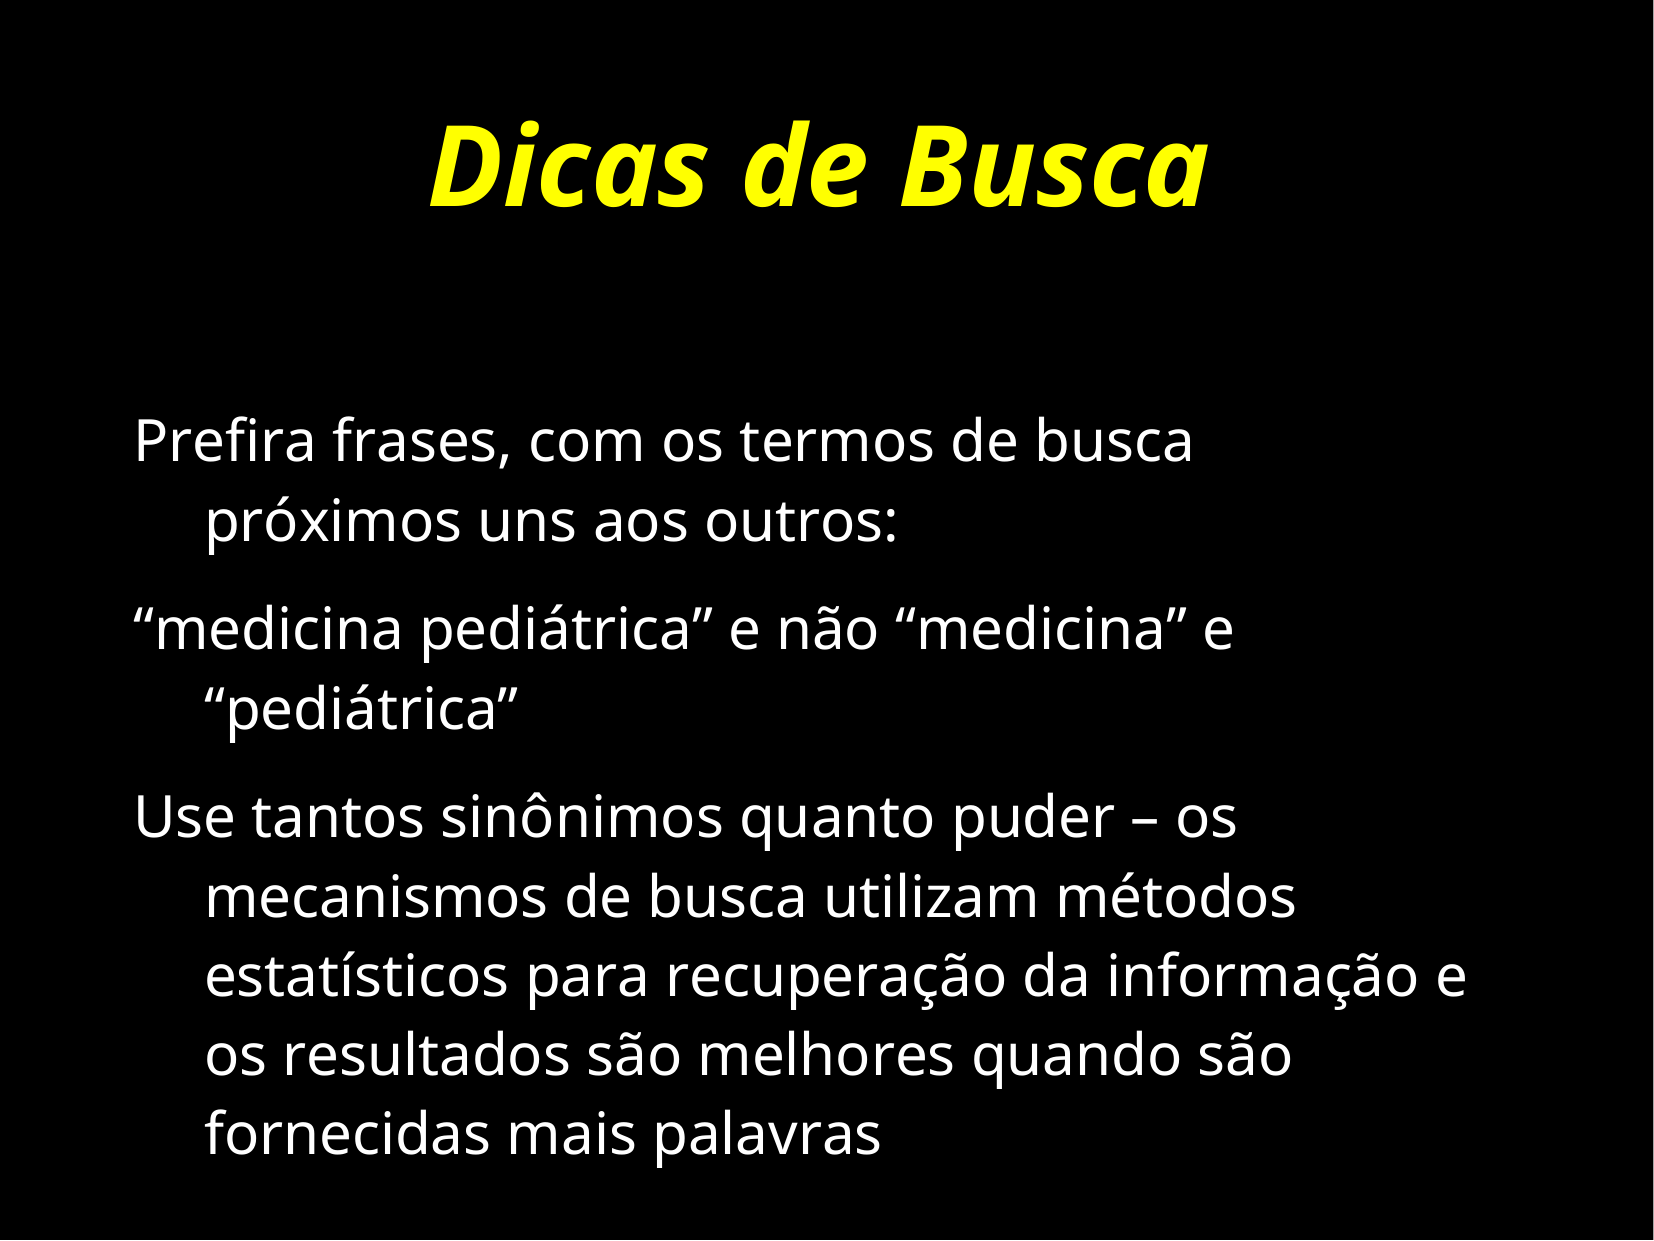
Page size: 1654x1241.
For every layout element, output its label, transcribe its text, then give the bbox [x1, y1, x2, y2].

title Dicas de Busca [113, 59, 1526, 267]
list Prefira frases, com os termos de busca próximos uns aos outros: “medicina pediátrica” e não “medicina” e “pediátrica” Use tantos sinônimos quanto puder – os mecanismos de busca utilizam métodos estatísticos para recuperação da informação e os resultados são melhores quando são fornecidas mais palavras [121, 399, 1534, 1181]
